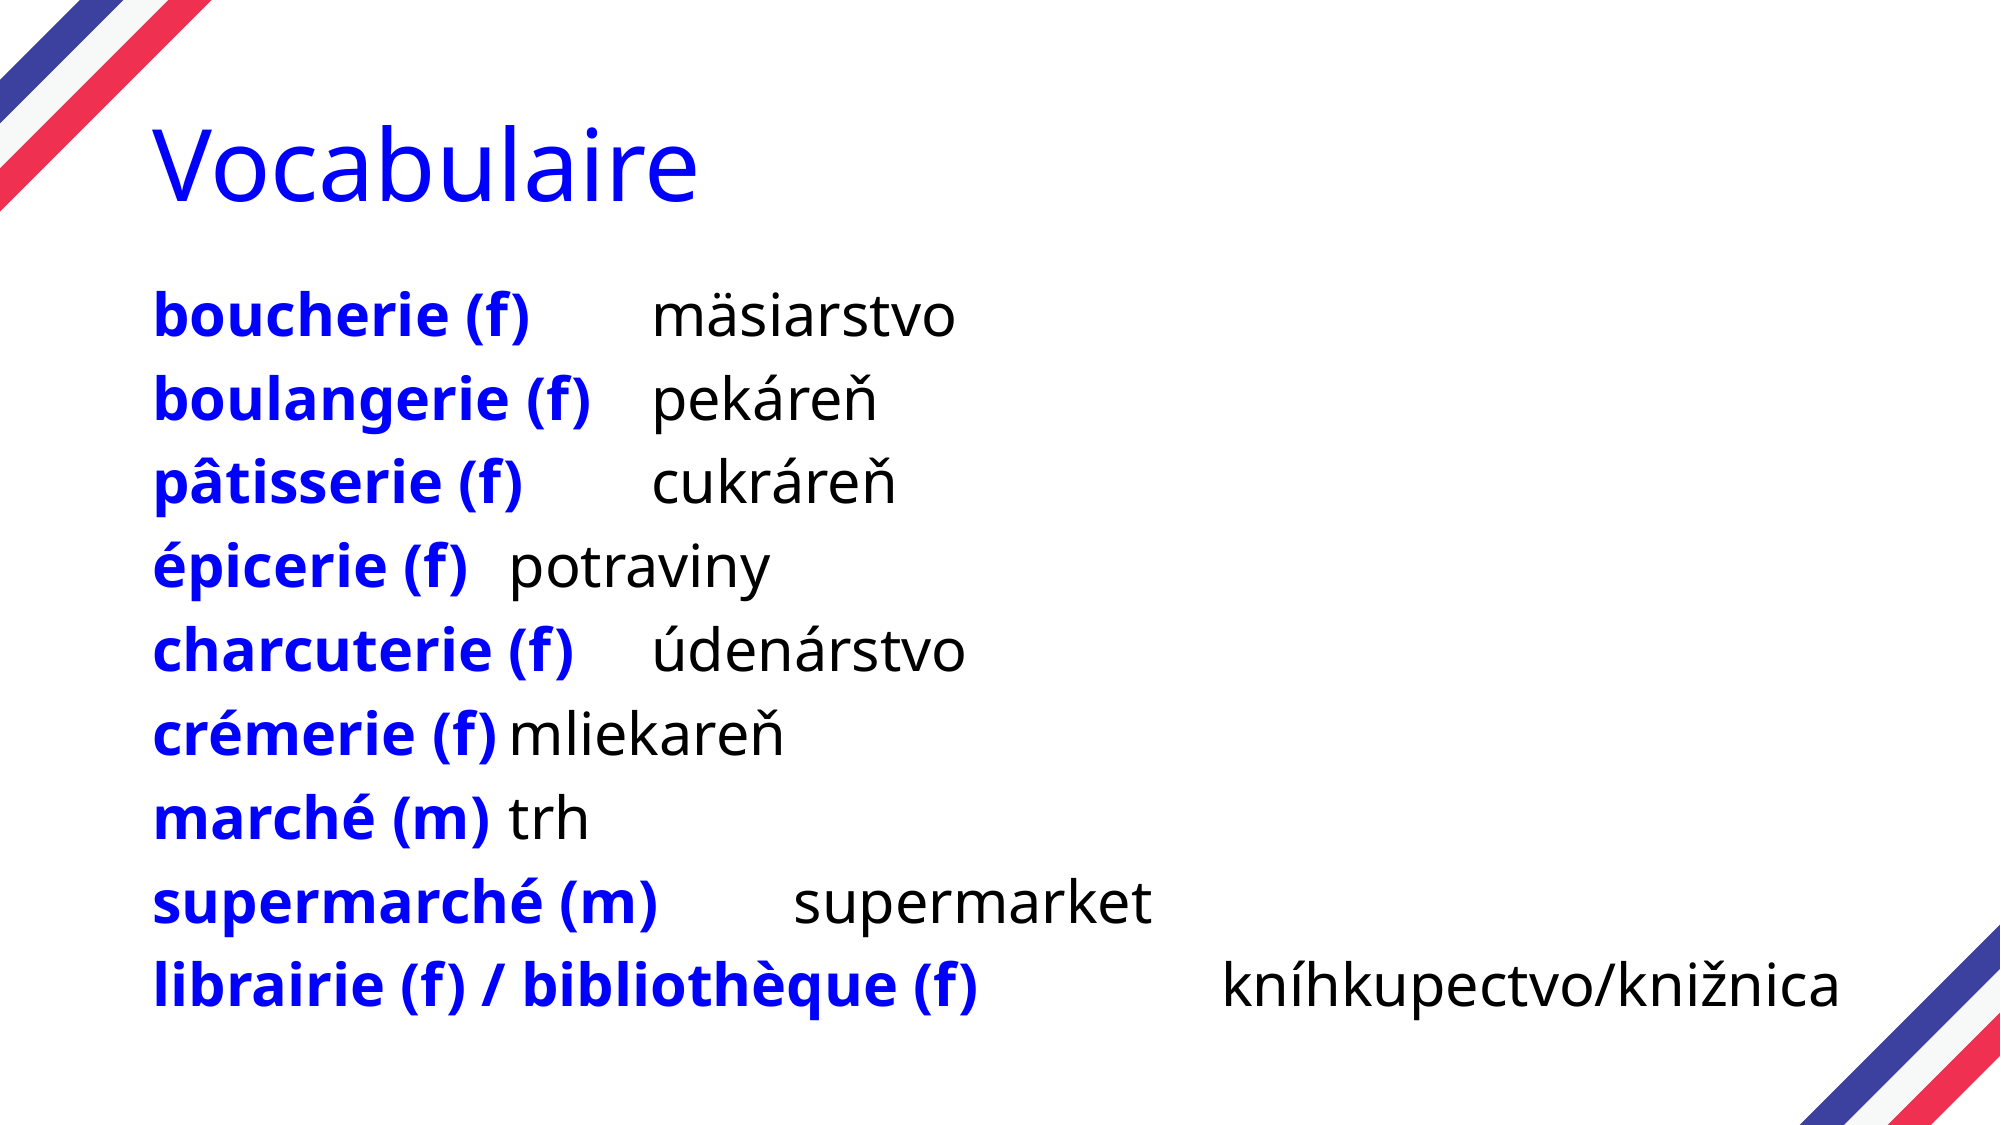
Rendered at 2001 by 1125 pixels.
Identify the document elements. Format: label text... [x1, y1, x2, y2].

text_box [0, 0, 212, 212]
text_box [1799, 924, 2000, 1125]
title Vocabulaire [137, 59, 1863, 277]
list boucherie (f) mäsiarstvo boulangerie (f) pekáreň pâtisserie (f) cukráreň épicerie (f) potraviny charcuterie (f) údenárstvo crémerie (f) mliekareň marché (m) trh supermarché (m) supermarket librairie (f) / bibliothèque (f) kníhkupectvo/knižnica [137, 277, 1863, 1094]
